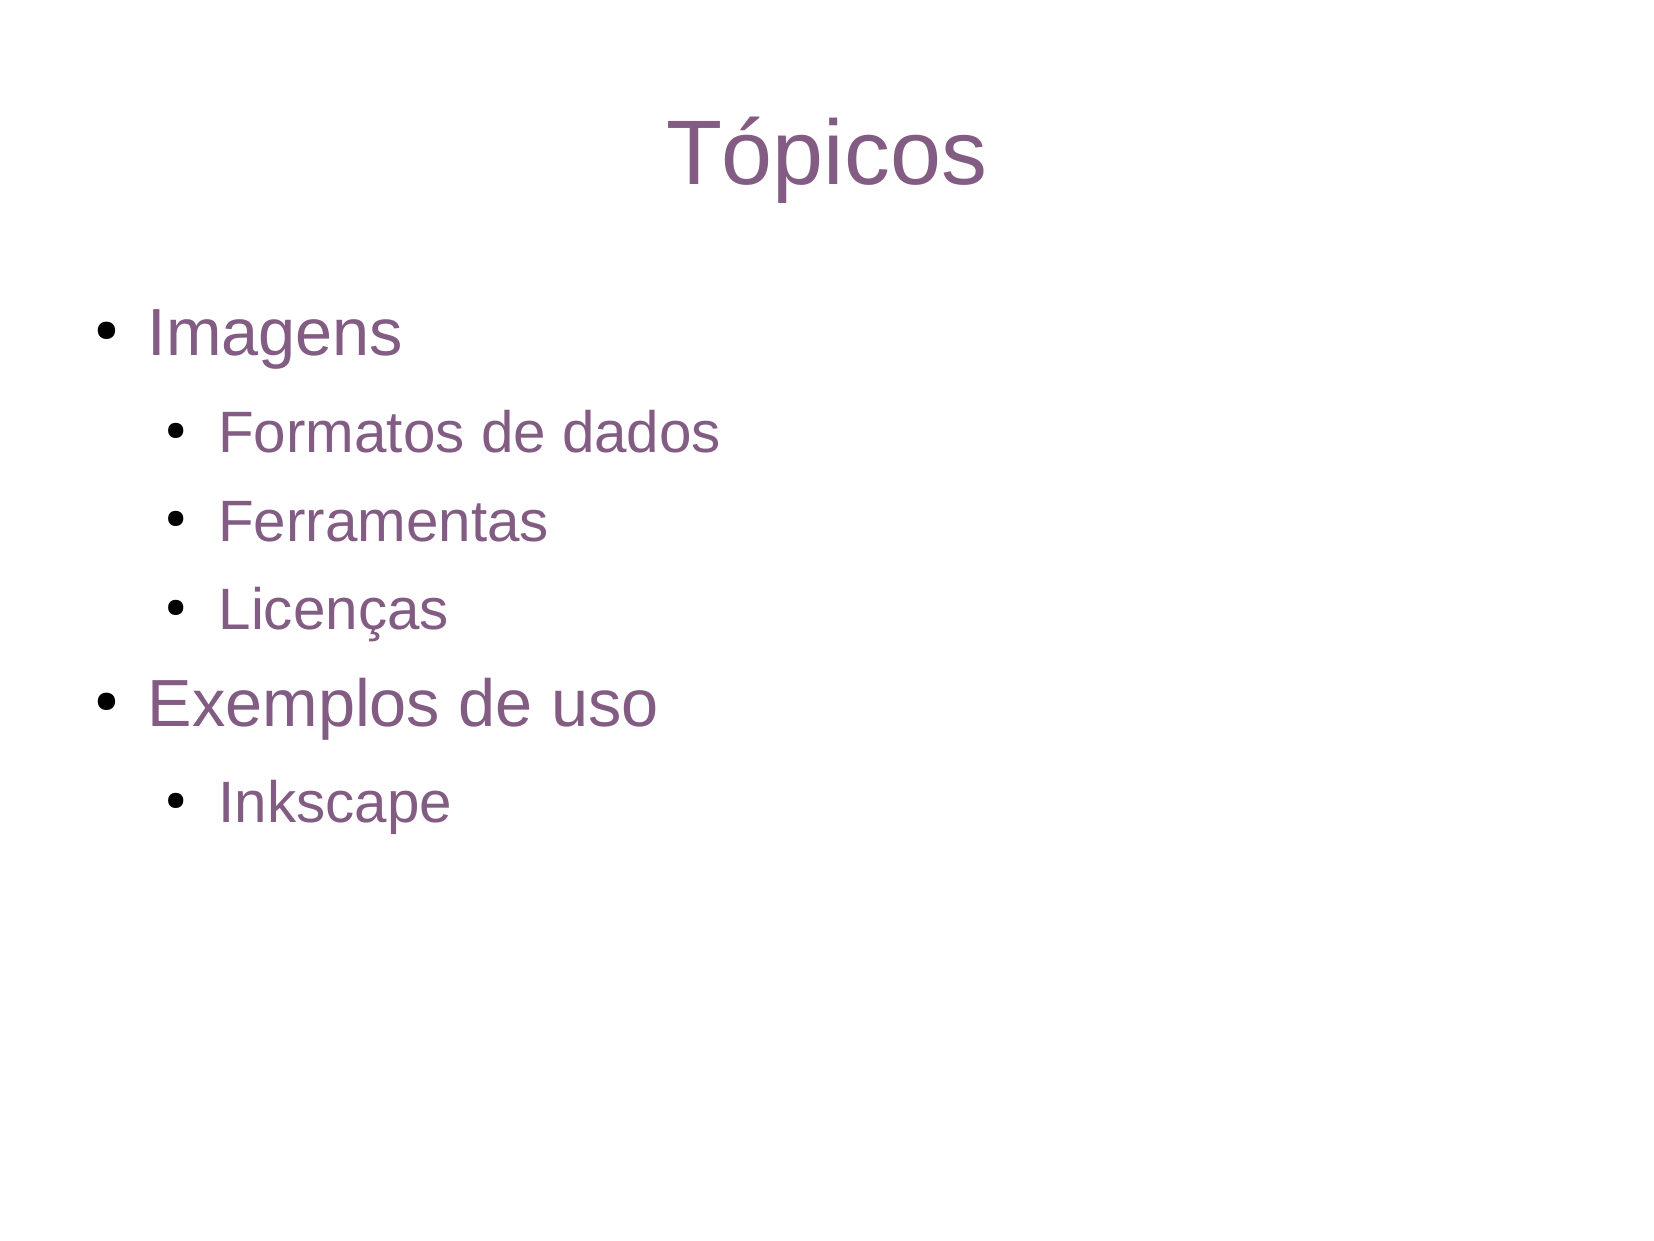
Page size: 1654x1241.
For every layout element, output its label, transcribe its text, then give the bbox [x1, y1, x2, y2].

list Imagens Formatos de dados Ferramentas Licenças Exemplos de uso Inkscape [76, 295, 1565, 1015]
title Tópicos [82, 49, 1571, 257]
